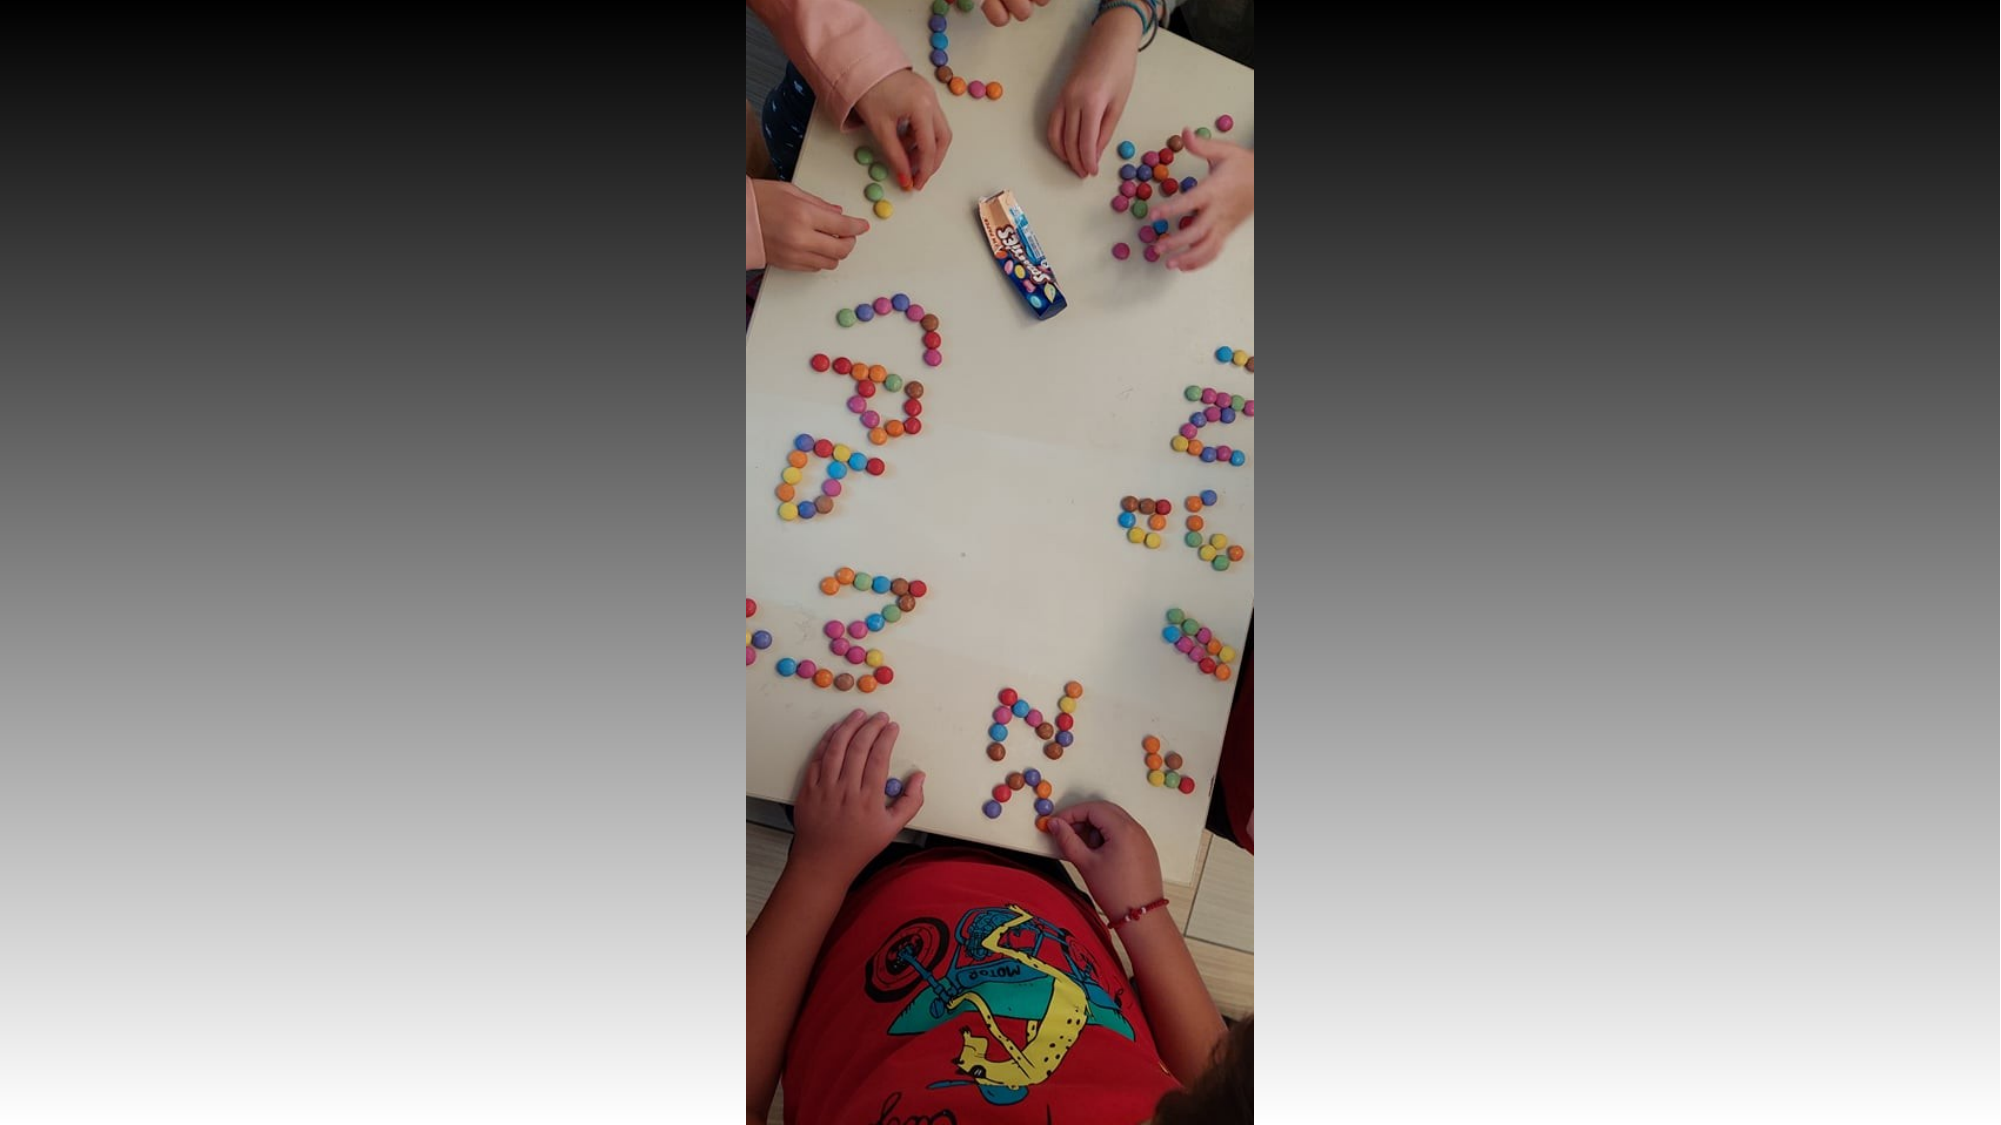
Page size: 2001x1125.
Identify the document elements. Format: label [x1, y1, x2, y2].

picture [746, 0, 1254, 1125]
